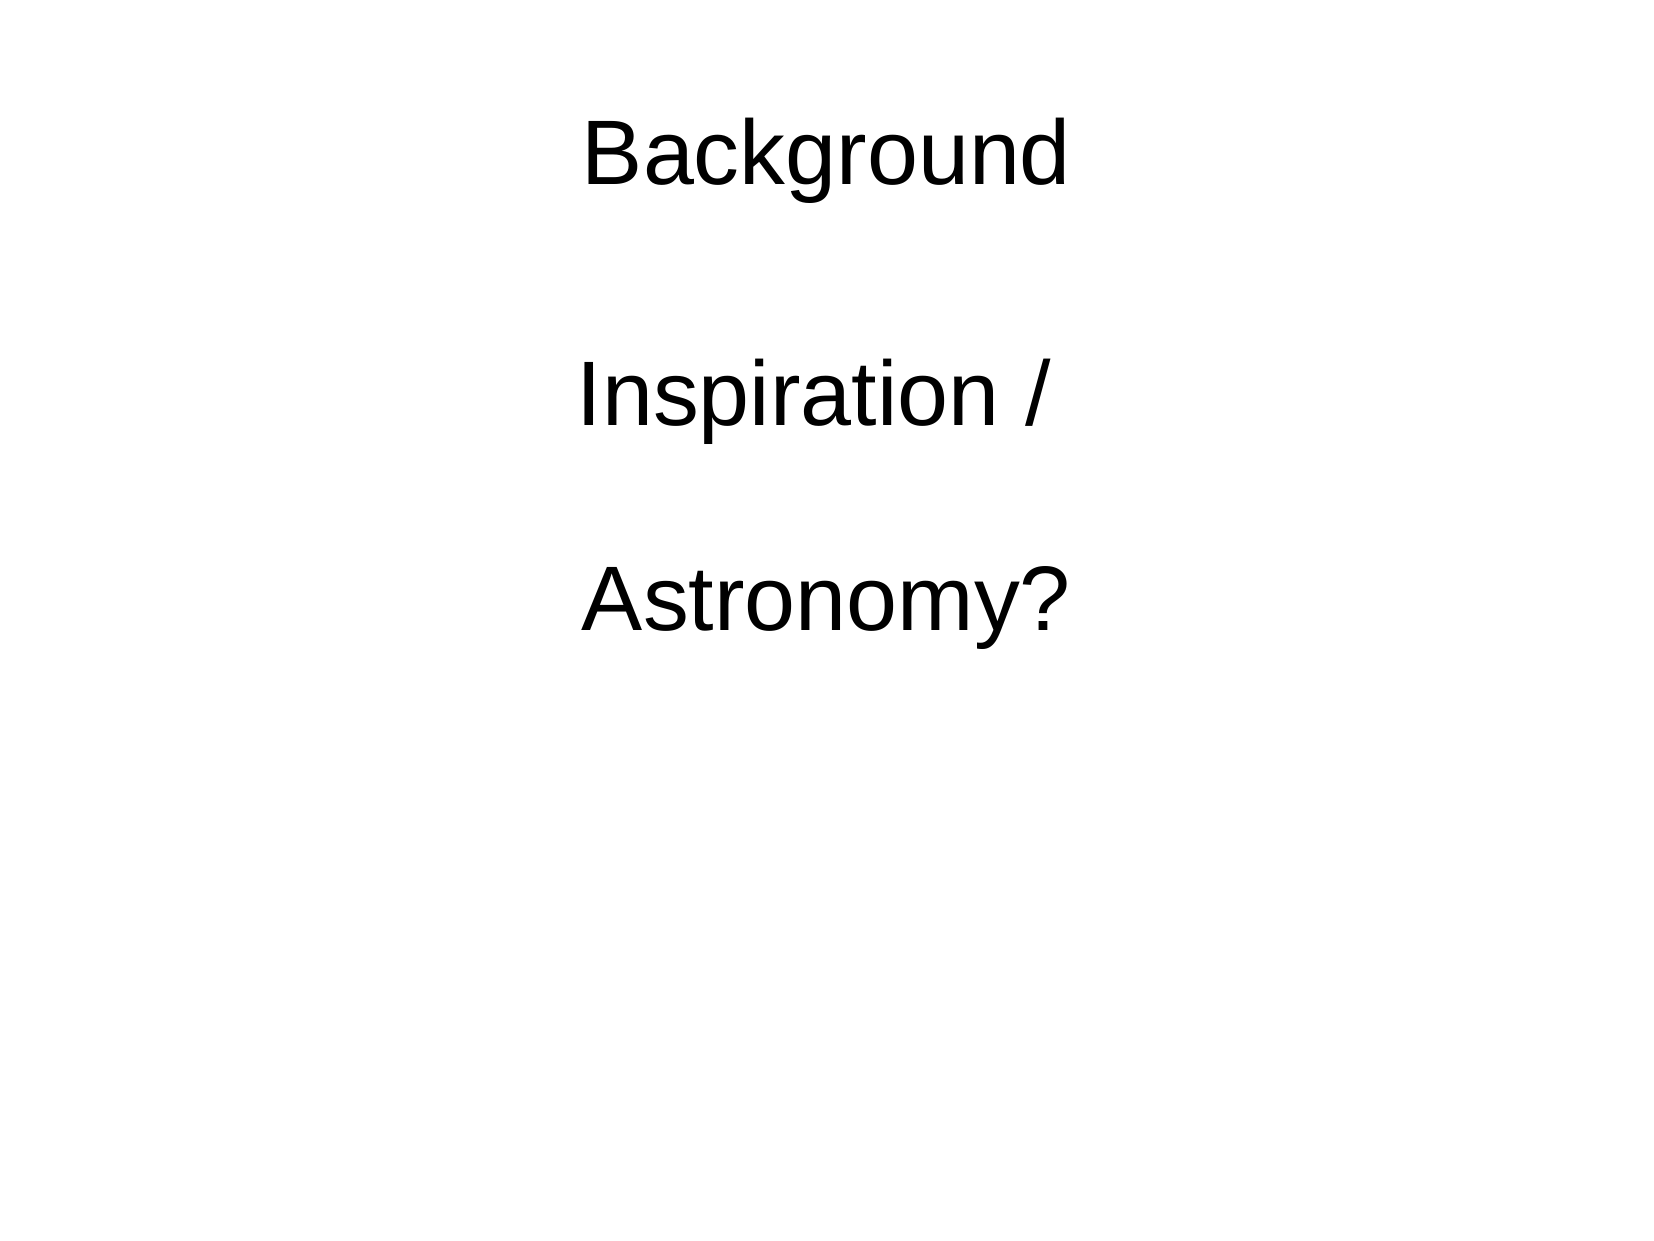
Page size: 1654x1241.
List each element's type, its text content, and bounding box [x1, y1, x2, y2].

title Background [82, 49, 1571, 257]
subtitle Inspiration / Astronomy? [82, 290, 1571, 1010]
